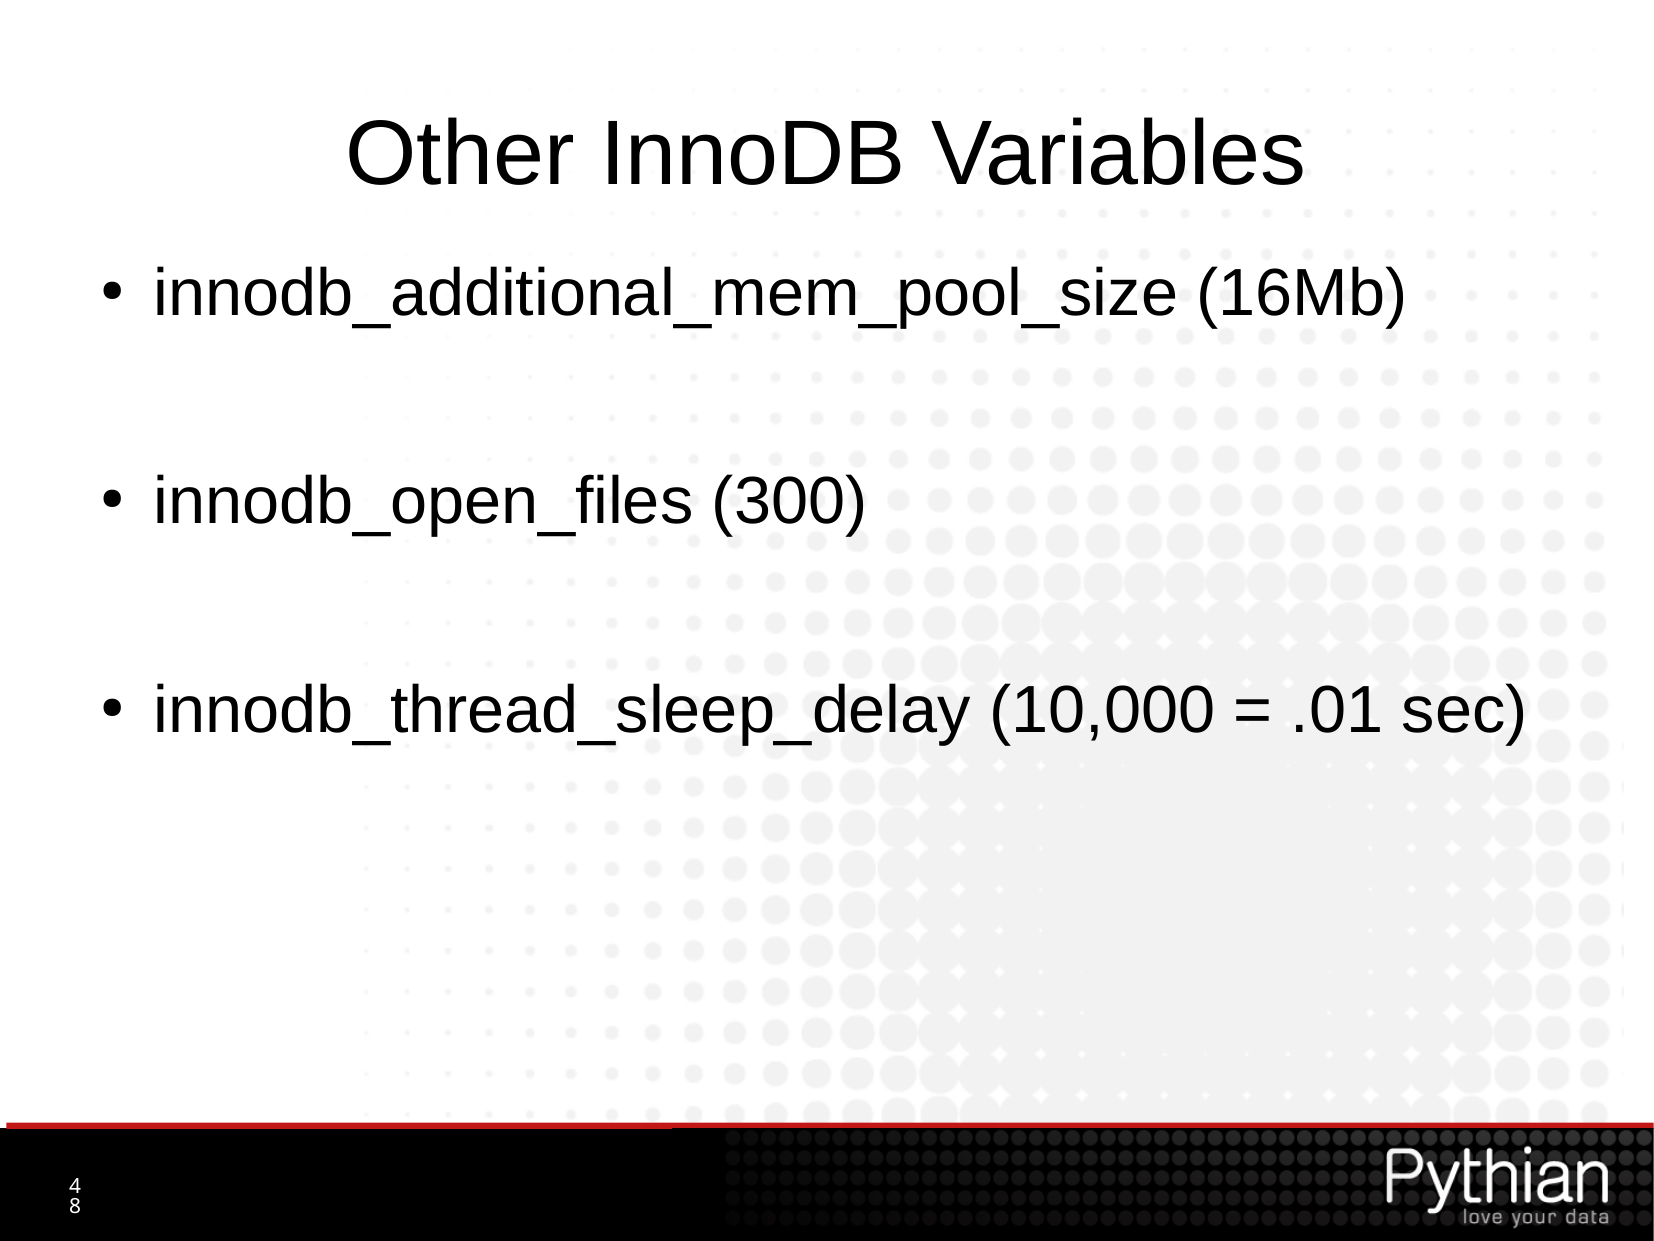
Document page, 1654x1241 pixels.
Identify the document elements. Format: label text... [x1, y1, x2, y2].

list innodb_additional_mem_pool_size (16Mb) innodb_open_files (300) innodb_thread_sleep_delay (10,000 = .01 sec) [82, 254, 1571, 1074]
picture [672, 1128, 1654, 1241]
title Other InnoDB Variables [82, 49, 1571, 254]
picture [355, 46, 1624, 1122]
